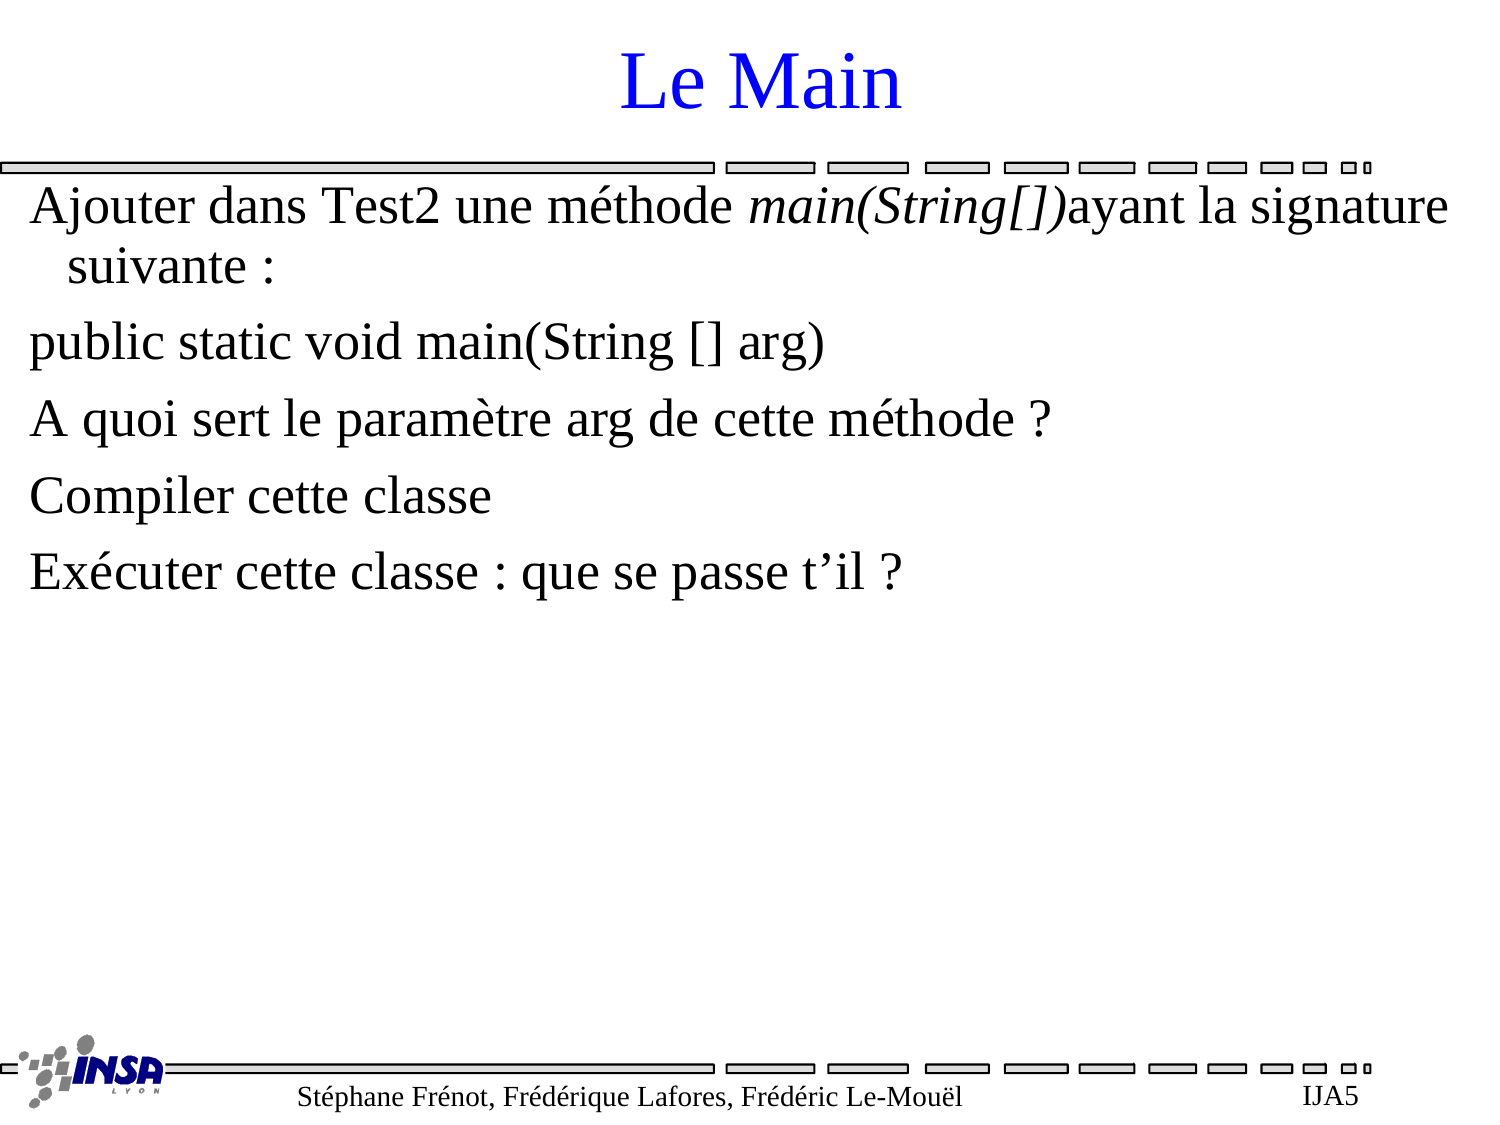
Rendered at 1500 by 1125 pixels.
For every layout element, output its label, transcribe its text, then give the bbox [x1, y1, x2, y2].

title Le Main [125, 0, 1398, 161]
list Ajouter dans Test2 une méthode main(String[])ayant la signature suivante : public static void main(String [] arg) A quoi sert le paramètre arg de cette méthode ? Compiler cette classe Exécuter cette classe : que se passe t’il ? [29, 174, 1477, 998]
